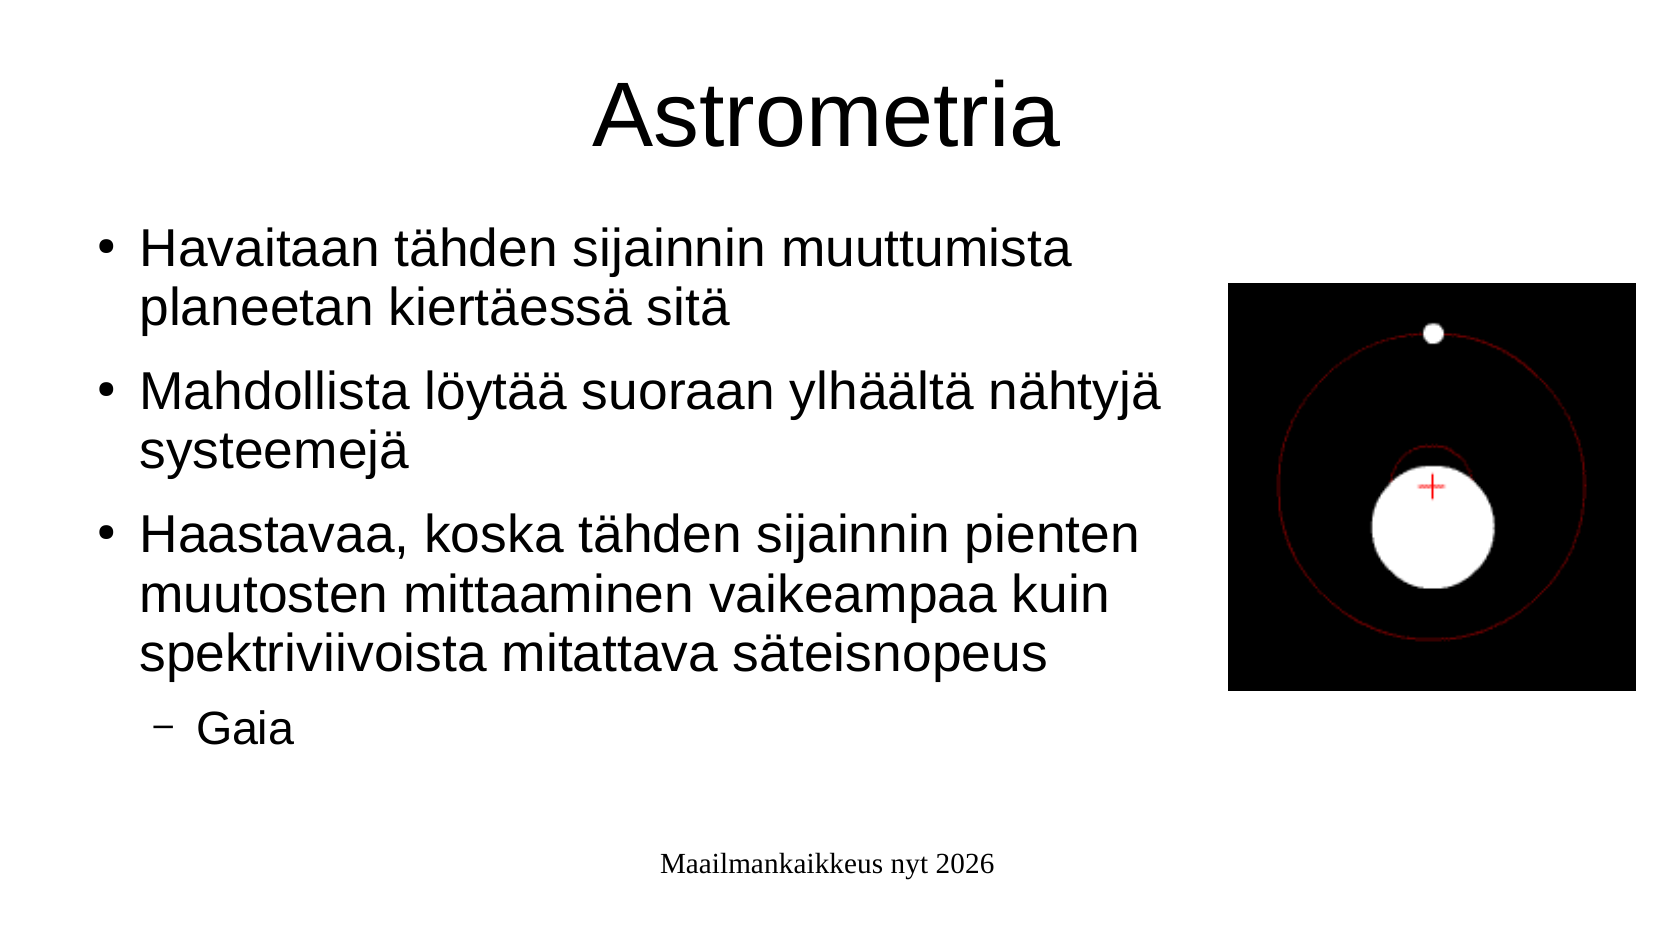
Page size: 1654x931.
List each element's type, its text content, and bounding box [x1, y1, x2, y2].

title Astrometria [82, 37, 1571, 193]
picture [1228, 283, 1636, 691]
list Havaitaan tähden sijainnin muuttumista planeetan kiertäessä sitä Mahdollista löytää suoraan ylhäältä nähtyjä systeemejä Haastavaa, koska tähden sijainnin pienten muutosten mittaaminen vaikeampaa kuin spektriviivoista mitattava säteisnopeus Gaia [82, 217, 1217, 758]
